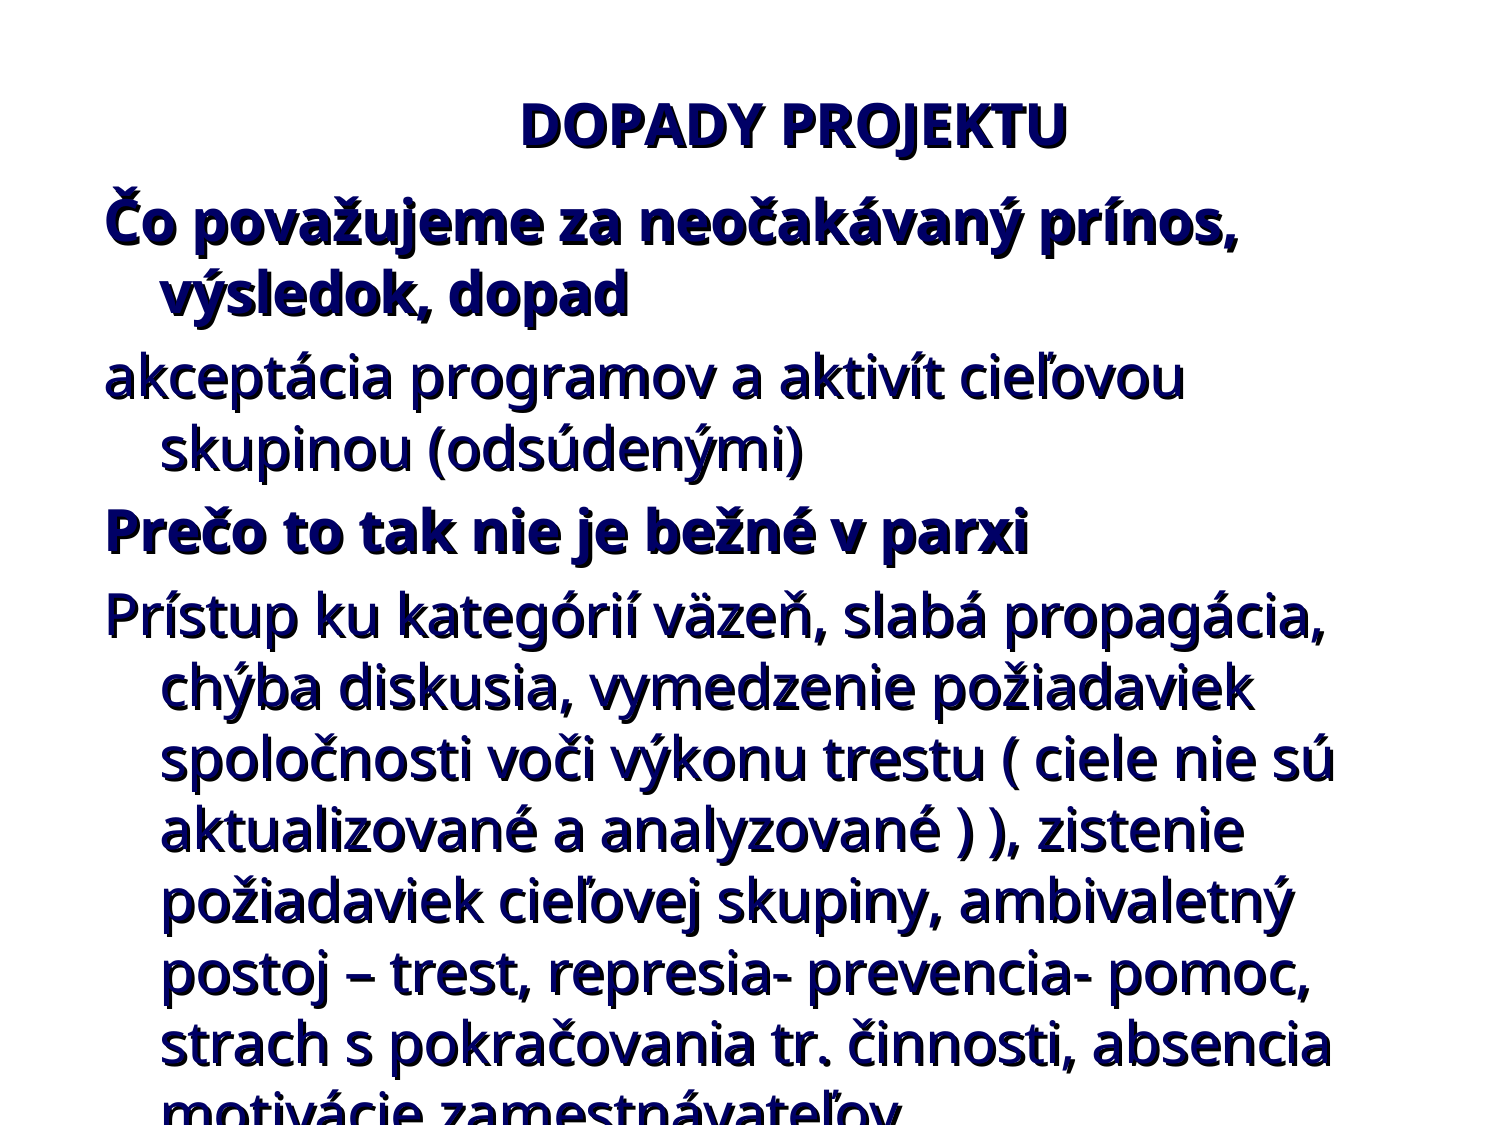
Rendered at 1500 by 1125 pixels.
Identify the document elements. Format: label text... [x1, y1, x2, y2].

list Čo považujeme za neočakávaný prínos, výsledok, dopad akceptácia programov a aktivít cieľovou skupinou (odsúdenými) Prečo to tak nie je bežné v parxi Prístup ku kategórií väzeň, slabá propagácia, chýba diskusia, vymedzenie požiadaviek spoločnosti voči výkonu trestu ( ciele nie sú aktualizované a analyzované ) ), zistenie požiadaviek cieľovej skupiny, ambivaletný postoj – trest, represia- prevencia- pomoc, strach s pokračovania tr. činnosti, absencia motivácie zamestnávateľov. [88, 177, 1413, 1093]
title DOPADY PROJEKTU [174, 50, 1413, 177]
